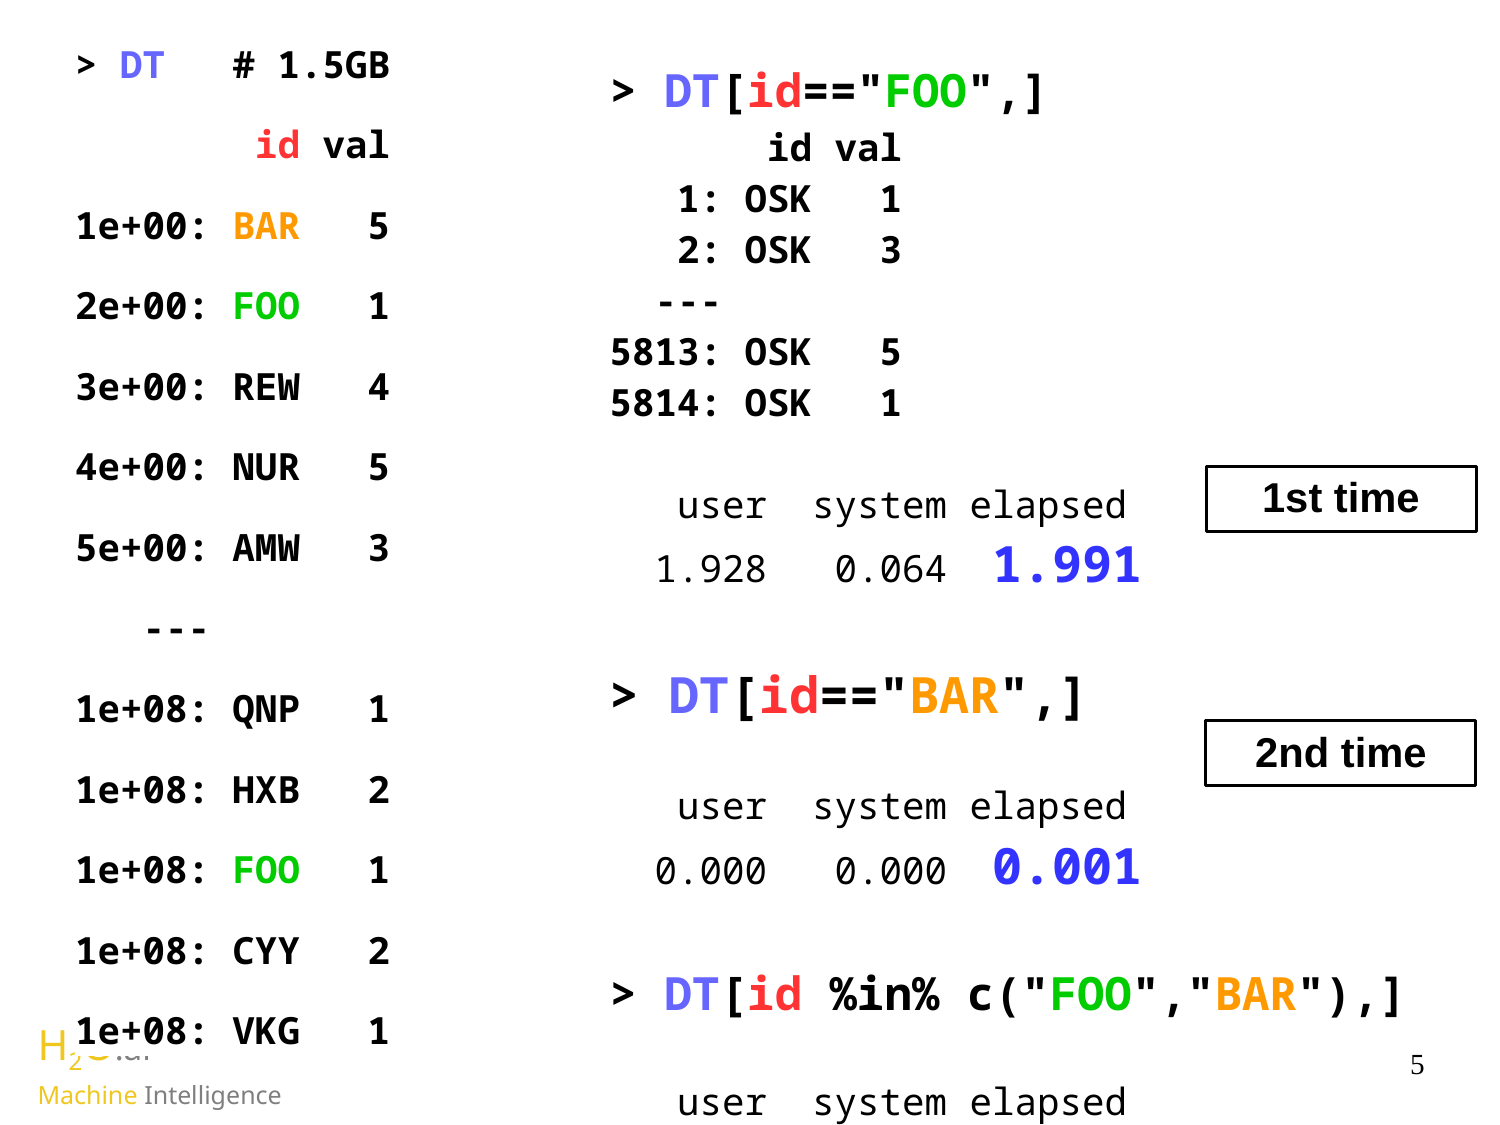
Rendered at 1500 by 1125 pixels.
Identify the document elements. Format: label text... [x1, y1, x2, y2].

text_box > DT[id=="FOO",] id val 1: OSK 1 2: OSK 3 --- 5813: OSK 5 5814: OSK 1 user system elapsed 1.928 0.064 1.991 > DT[id=="BAR",] user system elapsed 0.000 0.000 0.001 > DT[id %in% c("FOO","BAR"),] user system elapsed 0.000 0.000 0.001 [594, 51, 1461, 1097]
list > DT # 1.5GB id val 1e+00: BAR 5 2e+00: FOO 1 3e+00: REW 4 4e+00: NUR 5 5e+00: AMW 3 --- 1e+08: QNP 1 1e+08: HXB 2 1e+08: FOO 1 1e+08: CYY 2 1e+08: VKG 1 [75, 38, 496, 901]
text_box 2nd time [1205, 720, 1476, 786]
text_box 1st time [1206, 466, 1477, 532]
